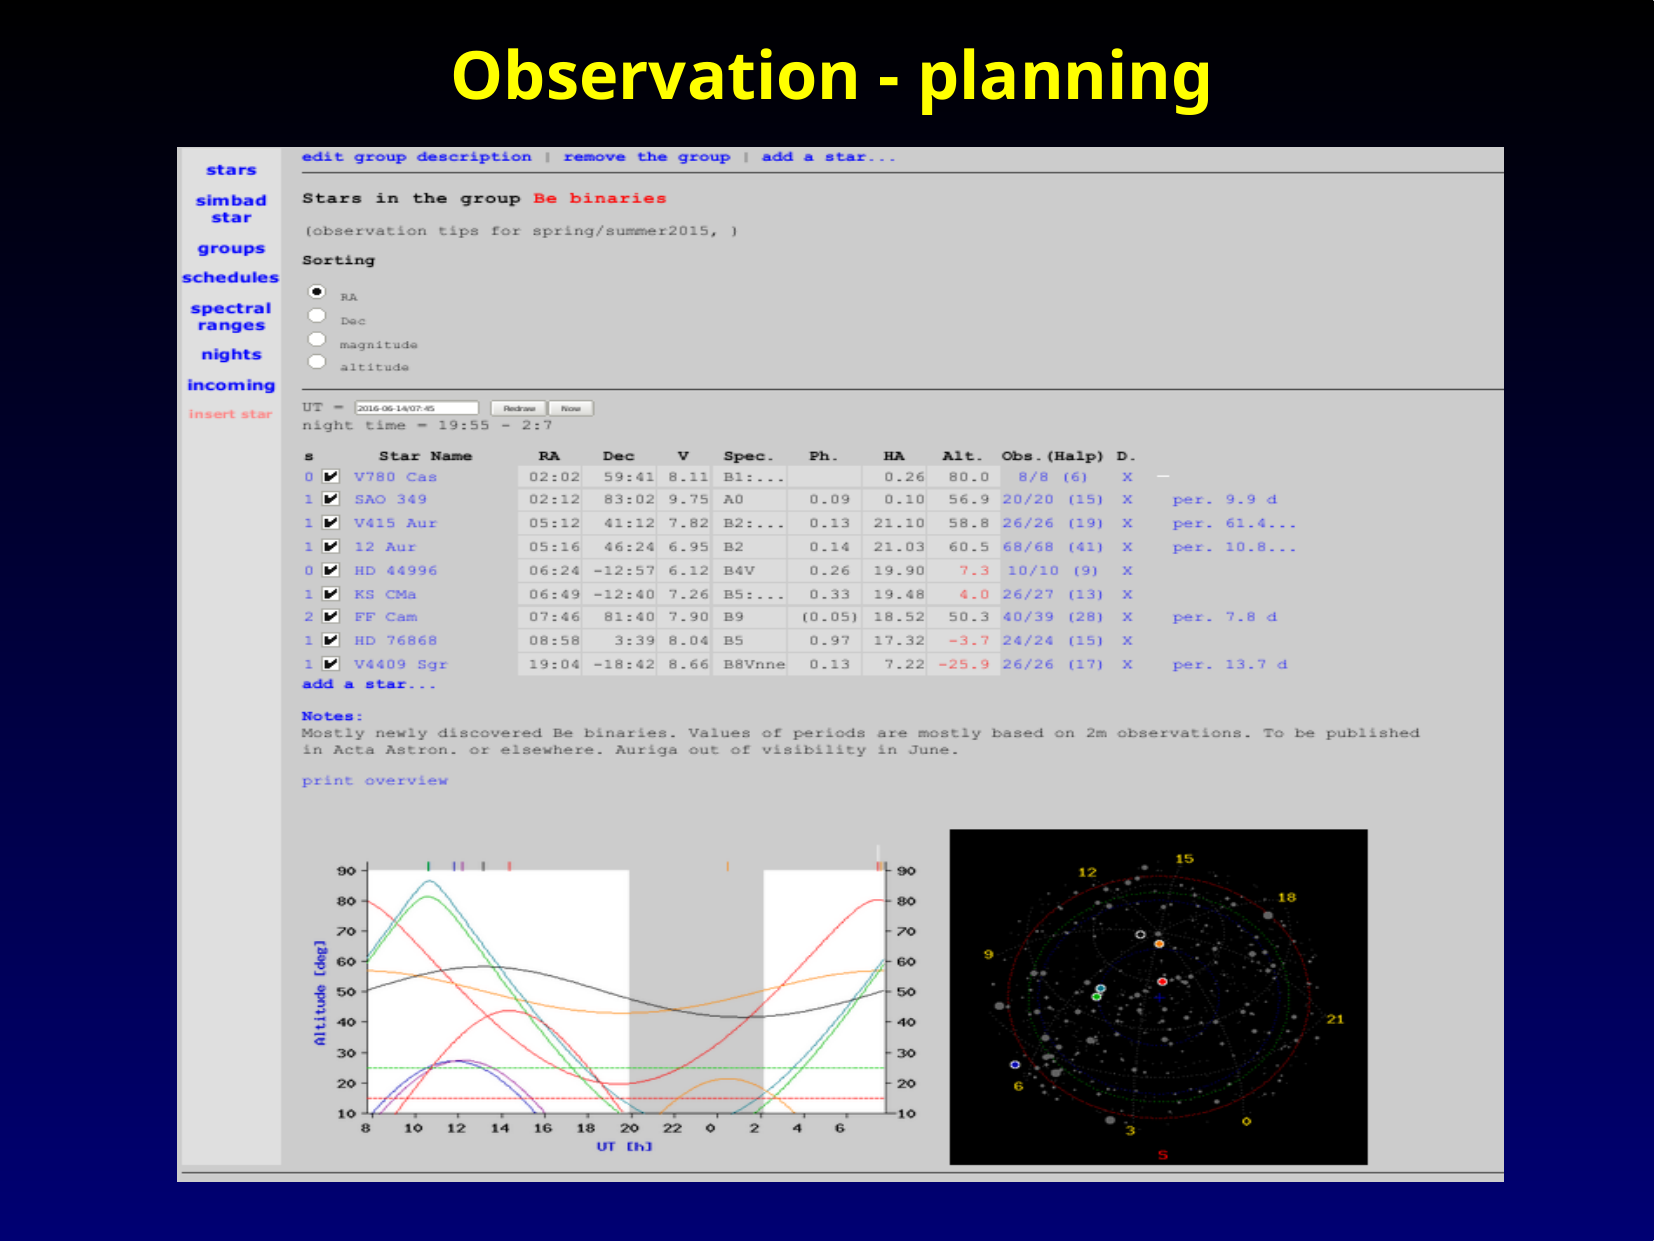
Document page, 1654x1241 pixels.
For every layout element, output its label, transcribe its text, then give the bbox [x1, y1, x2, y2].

list [88, 147, 1577, 1229]
picture [177, 147, 1504, 1182]
title Observation - planning [88, 29, 1577, 119]
